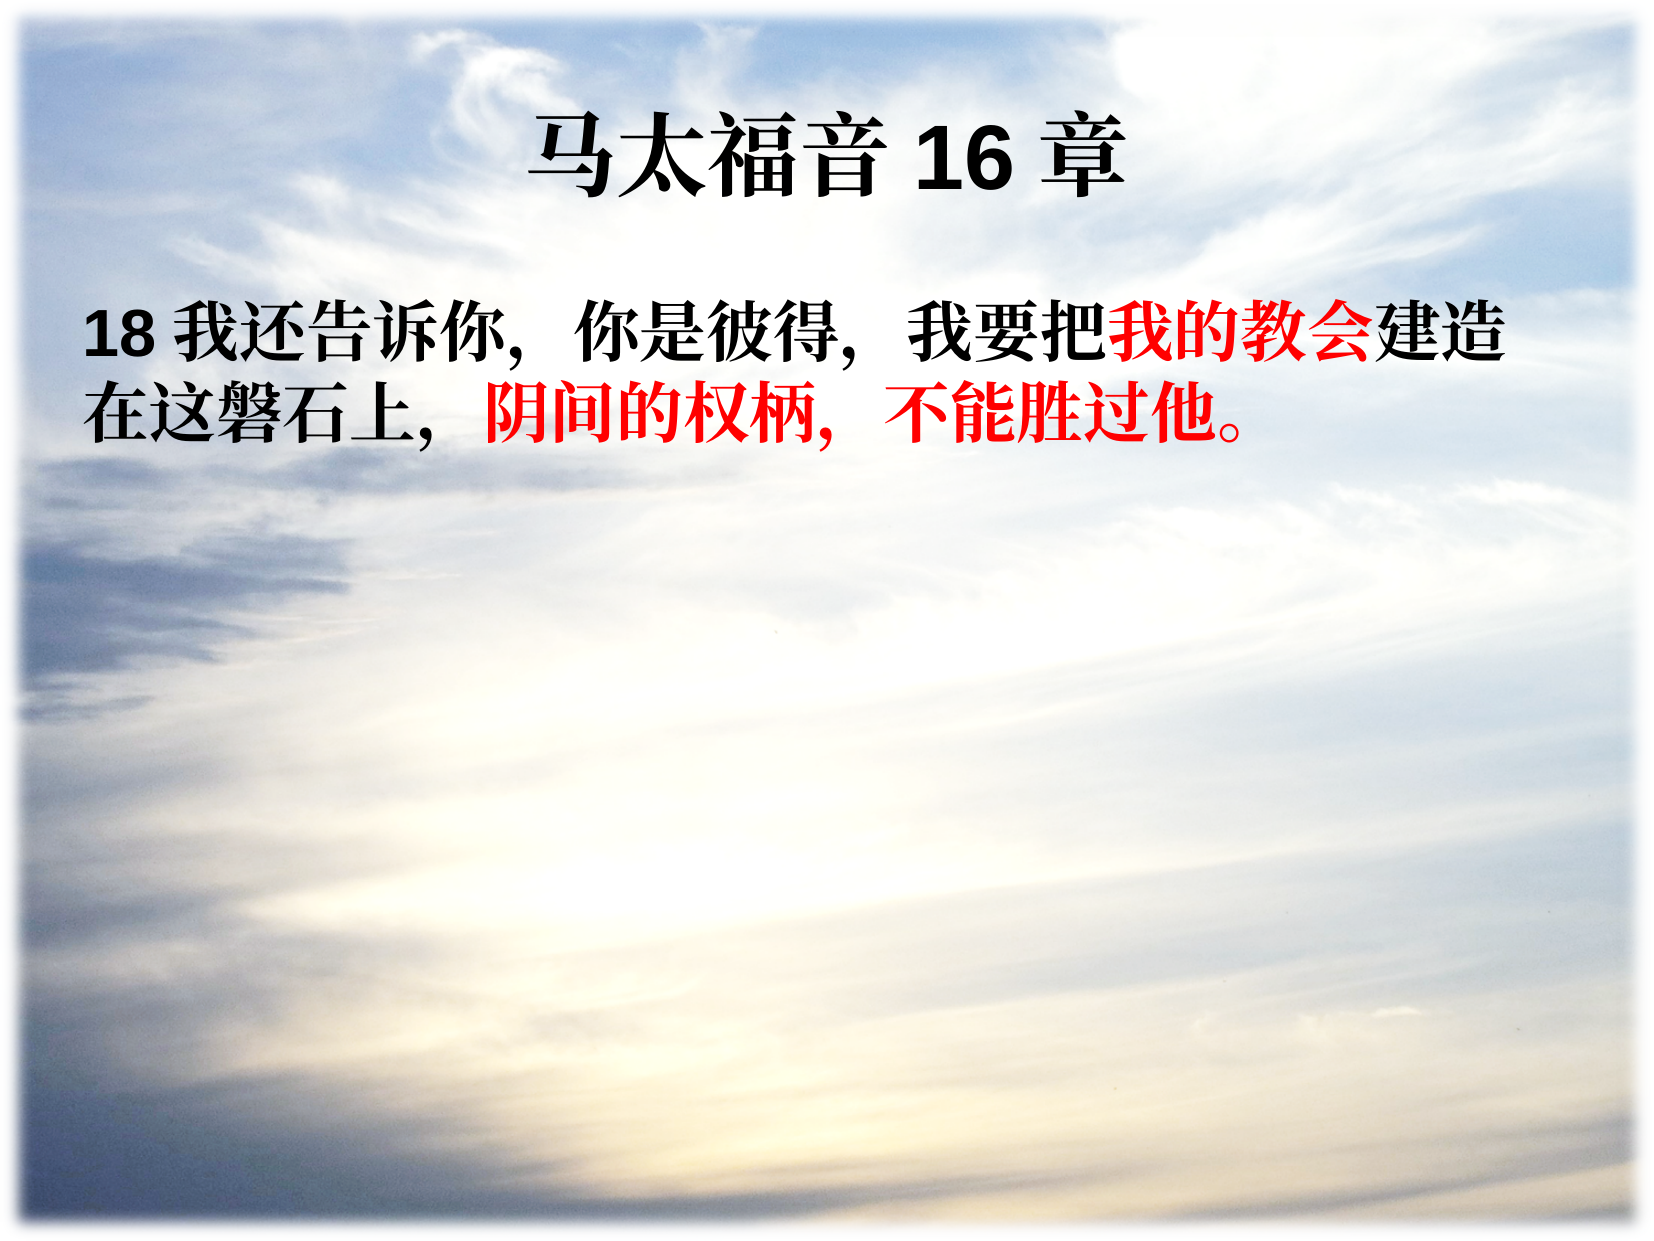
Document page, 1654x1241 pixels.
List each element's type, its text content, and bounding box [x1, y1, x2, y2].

picture [0, 0, 1654, 1241]
list 18我还告诉你，你是彼得，我要把我的教会建造在这磐石上，阴间的权柄，不能胜过他。 [82, 290, 1571, 1109]
title 马太福音16章 [82, 49, 1571, 257]
